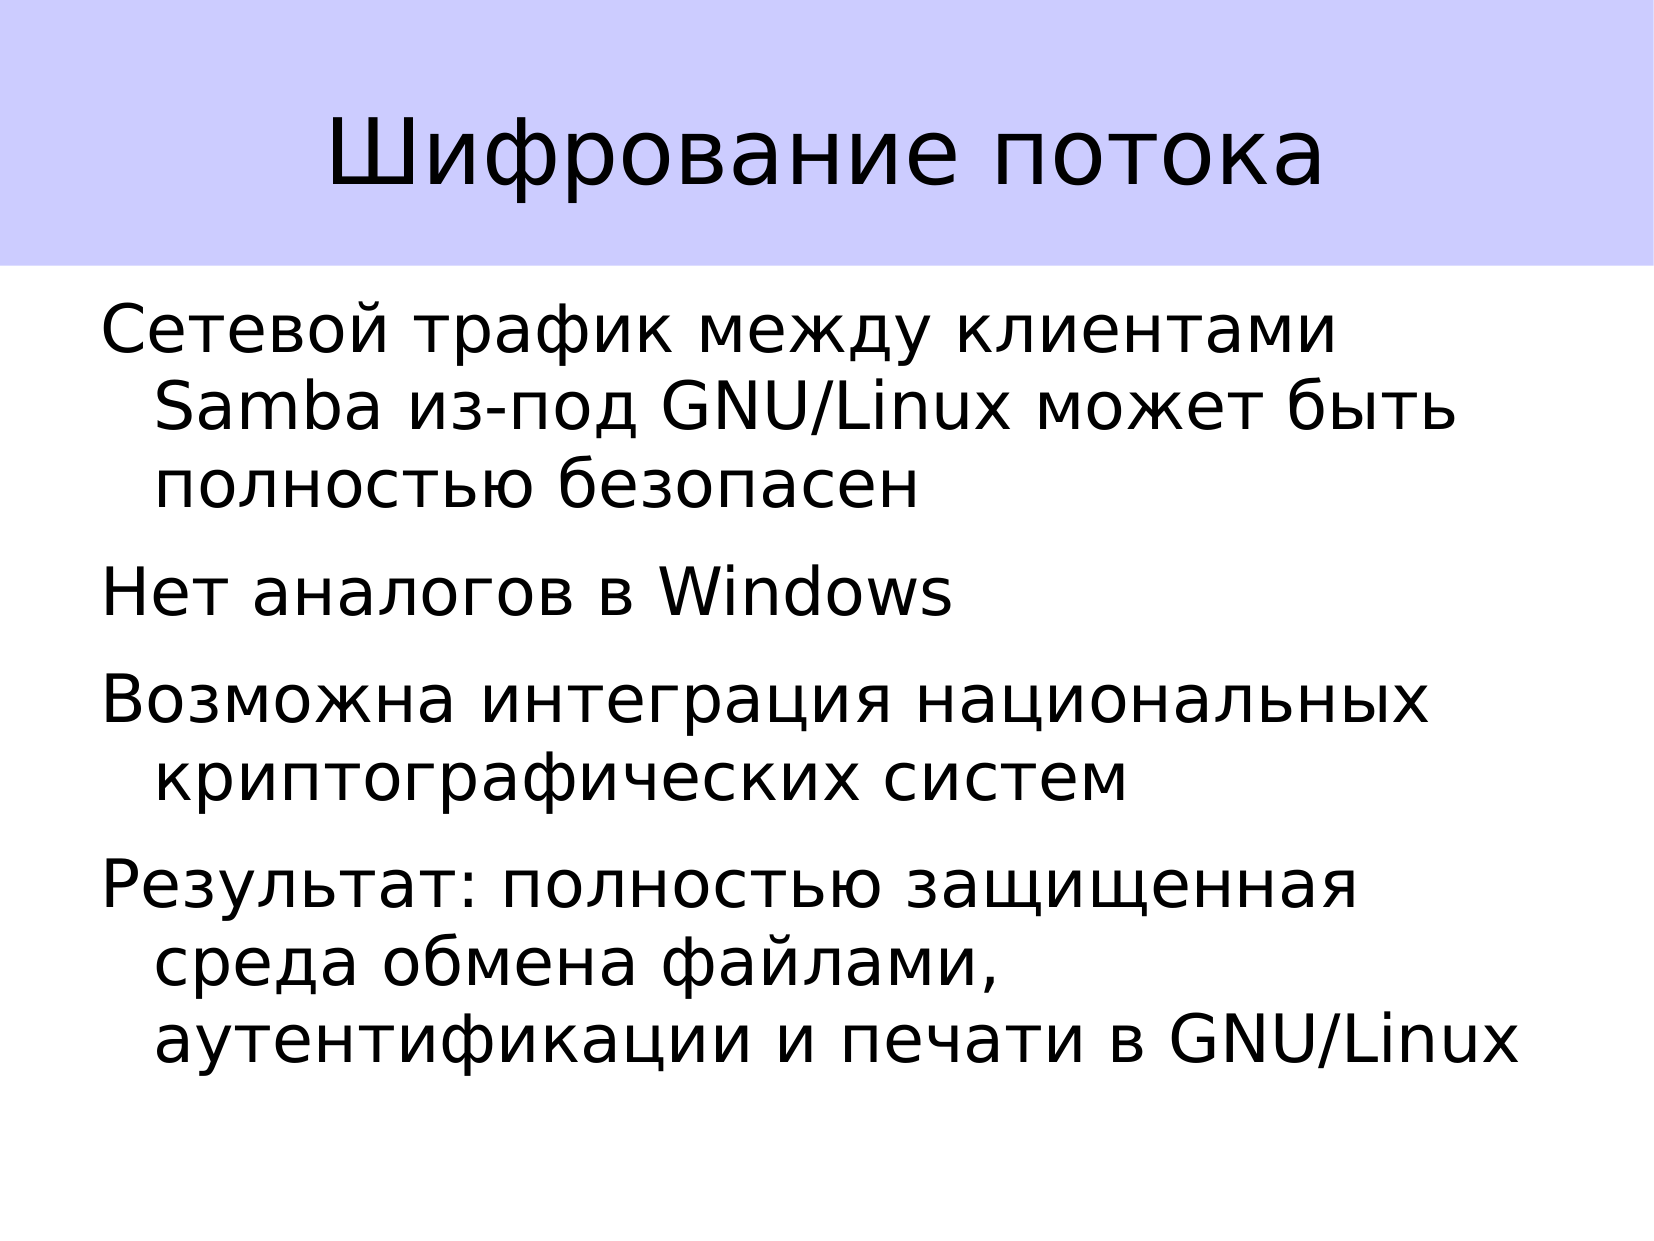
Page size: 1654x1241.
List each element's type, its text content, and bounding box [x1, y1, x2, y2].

title Шифрование потока [82, 56, 1571, 250]
list Сетевой трафик между клиентами Samba из-под GNU/Linux может быть полностью безопасен Нет аналогов в Windows Возможна интеграция национальных криптографических систем Результат: полностью защищенная среда обмена файлами, аутентификации и печати в GNU/Linux [82, 290, 1571, 1094]
